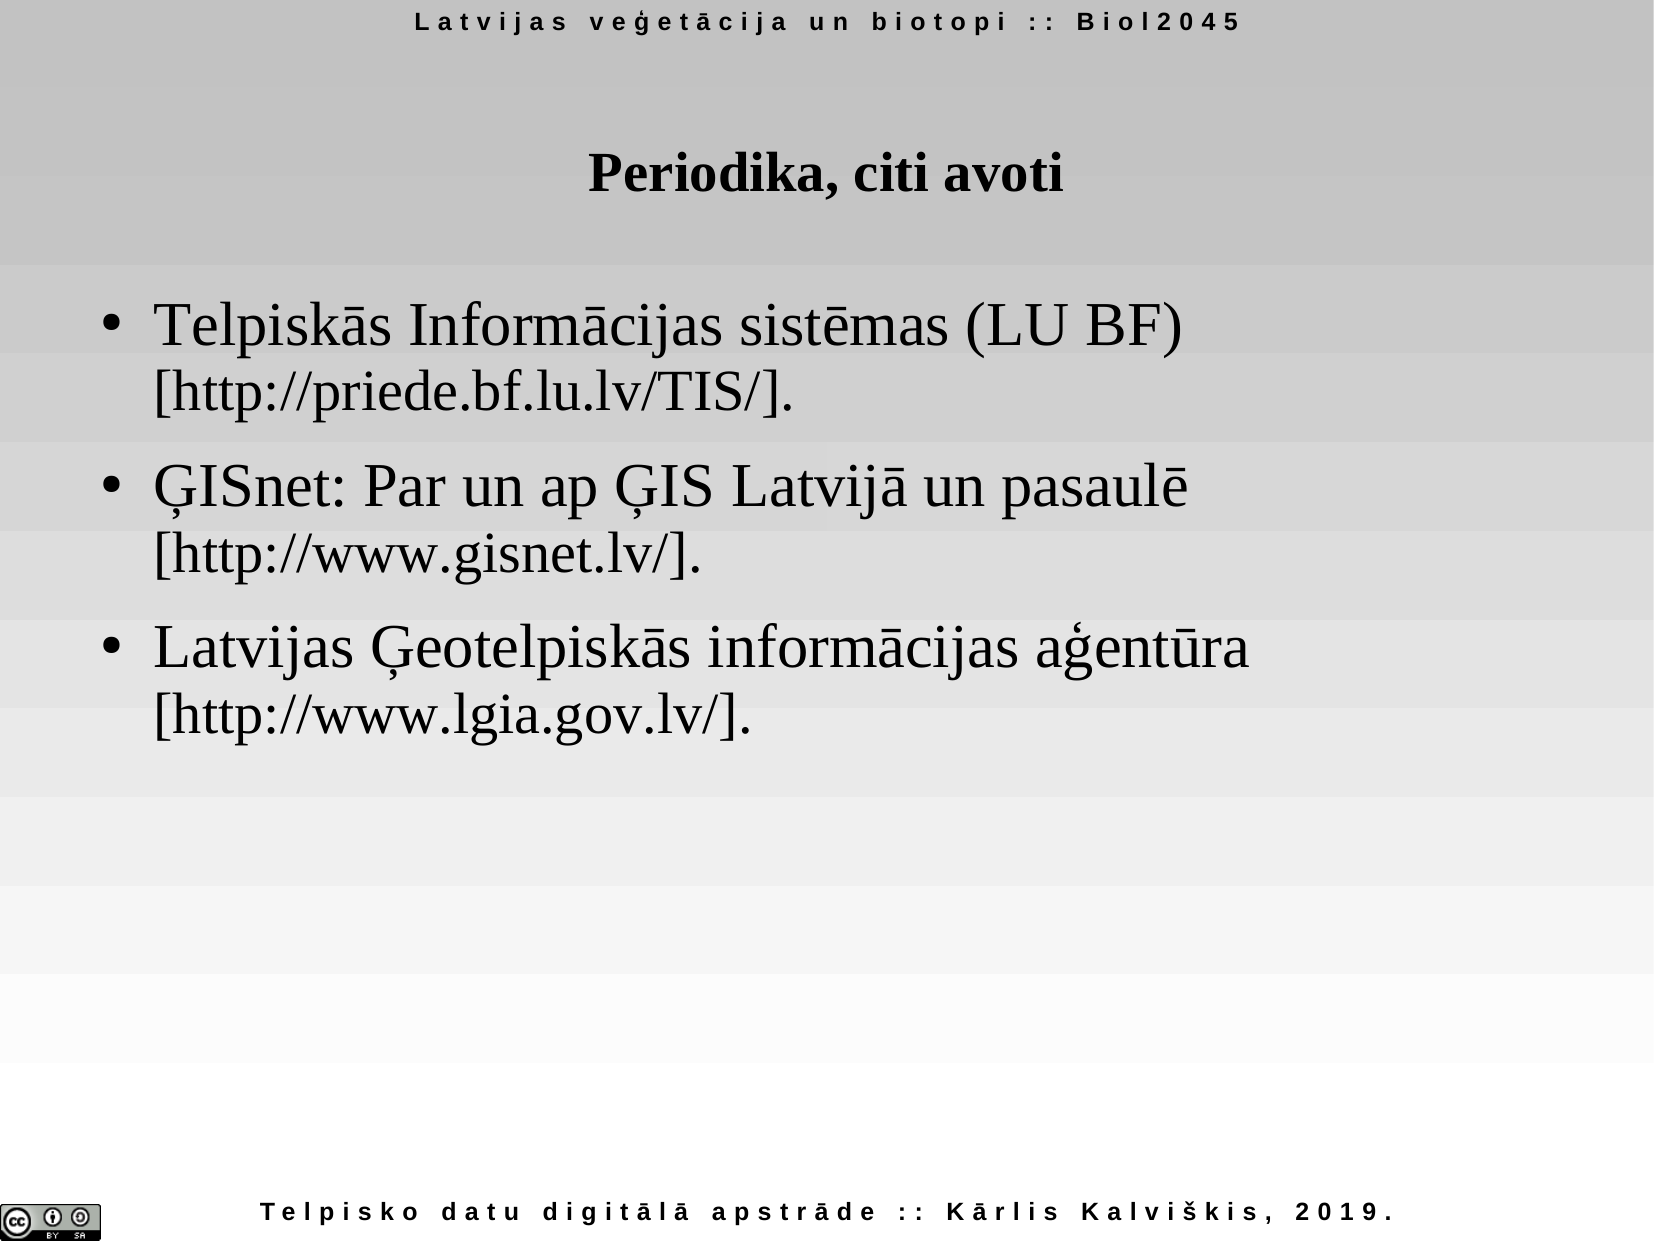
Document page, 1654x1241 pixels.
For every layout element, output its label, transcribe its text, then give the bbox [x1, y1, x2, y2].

title Periodika, citi avoti [29, 49, 1625, 296]
picture [0, 0, 1654, 1241]
list Telpiskās Informācijas sistēmas (LU BF) [http://priede.bf.lu.lv/TIS/]. ĢISnet: Par un ap ĢIS Latvijā un pasaulē [http://www.gisnet.lv/]. Latvijas Ģeotelpiskās informācijas aģentūra [http://www.lgia.gov.lv/]. [82, 289, 1571, 1098]
